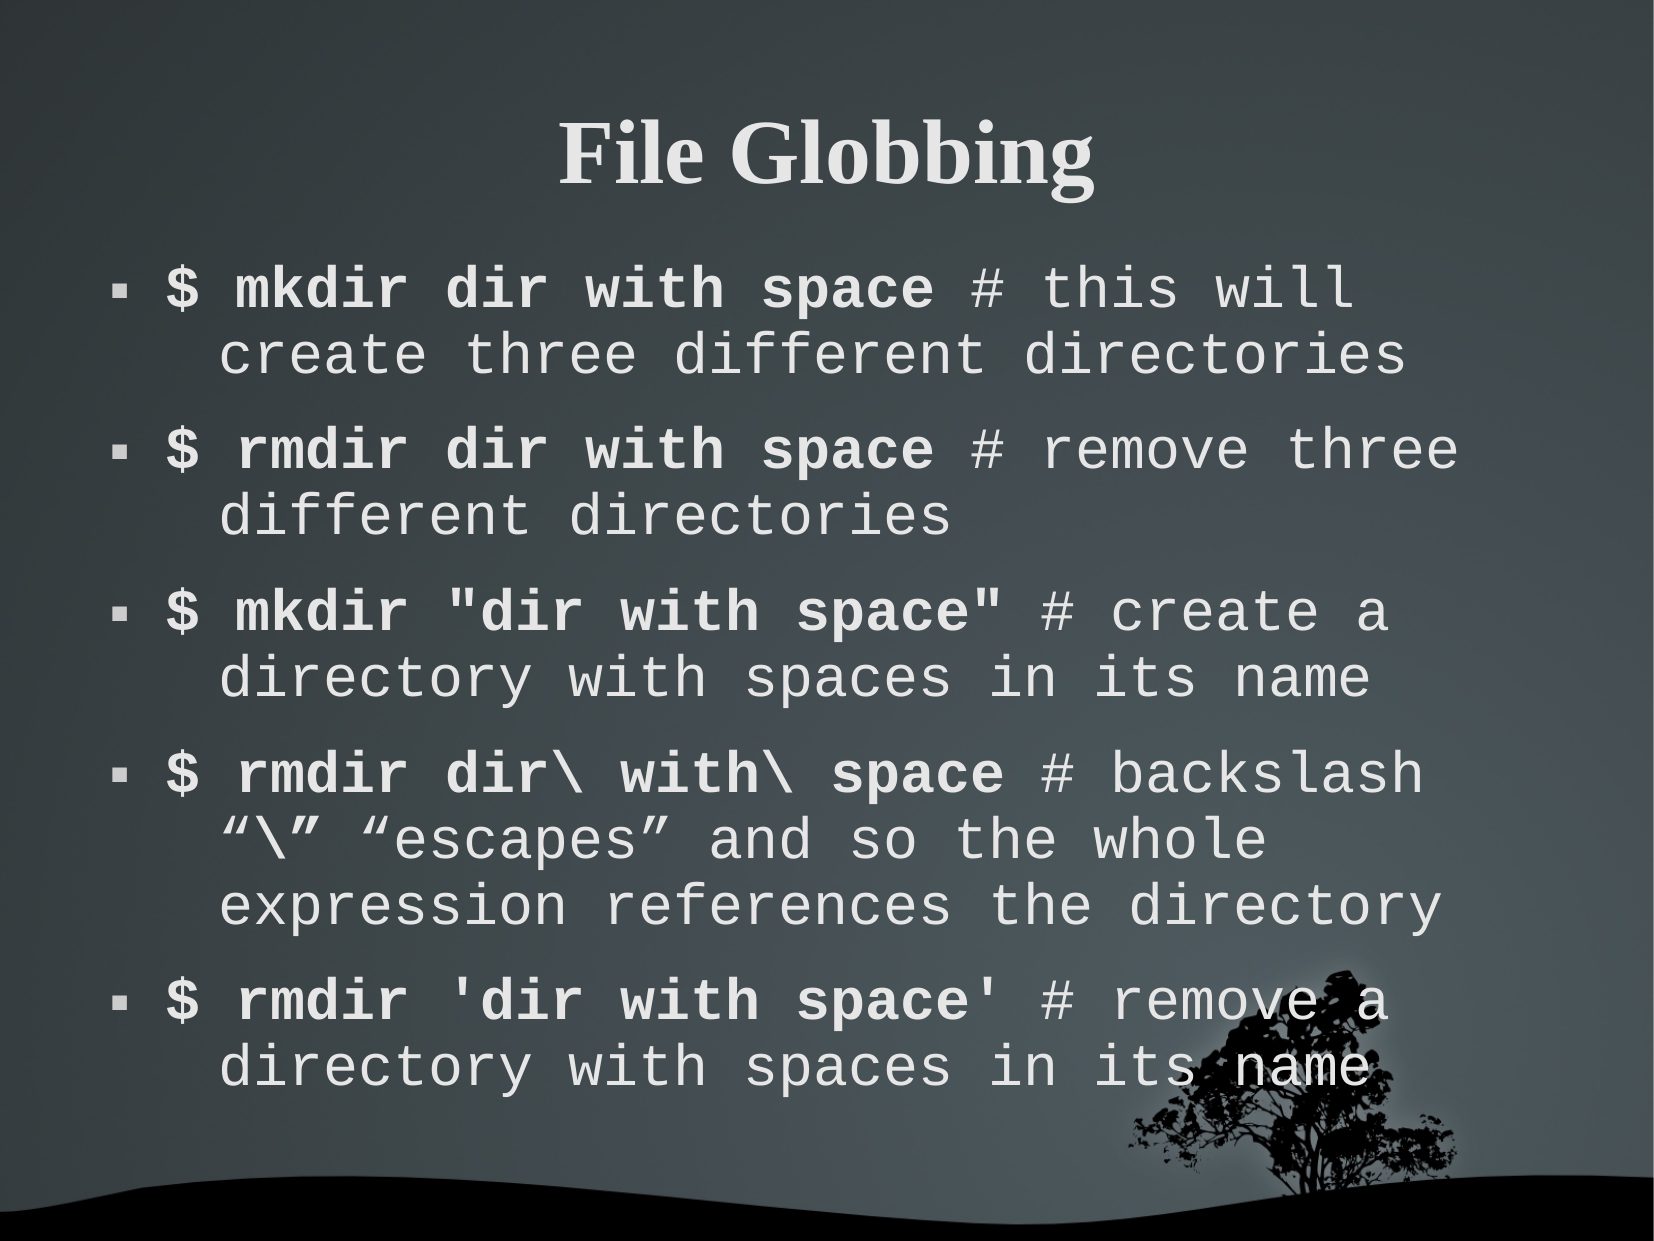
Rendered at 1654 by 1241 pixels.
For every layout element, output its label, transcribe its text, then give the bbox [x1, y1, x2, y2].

picture [0, 0, 1654, 1241]
title File Globbing [82, 33, 1572, 273]
list $ mkdir dir with space # this will create three different directories $ rmdir dir with space # remove three different directories $ mkdir "dir with space" # create a directory with spaces in its name $ rmdir dir\ with\ space # backslash “\” “escapes” and so the whole expression references the directory $ rmdir 'dir with space' # remove a directory with spaces in its name [76, 258, 1565, 1197]
